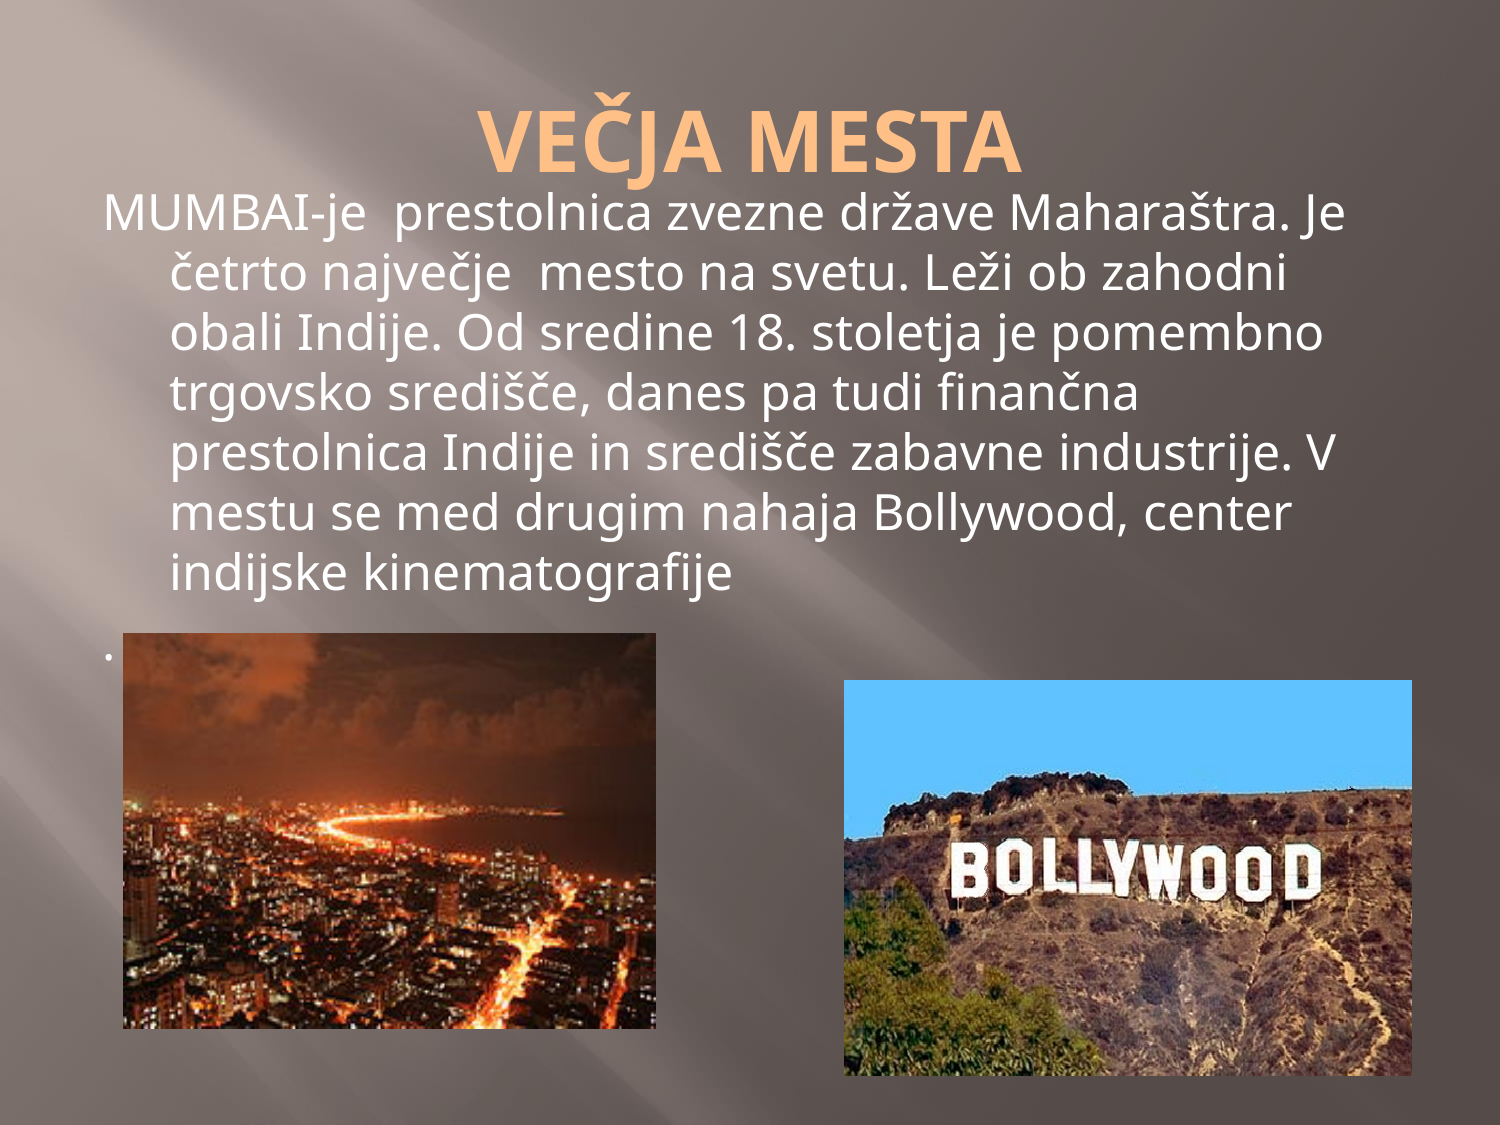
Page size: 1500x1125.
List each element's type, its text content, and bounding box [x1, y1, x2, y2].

list MUMBAI-je prestolnica zvezne države Maharaštra. Je četrto največje mesto na svetu. Leži ob zahodni obali Indije. Od sredine 18. stoletja je pomembno trgovsko središče, danes pa tudi finančna prestolnica Indije in središče zabavne industrije. V mestu se med drugim nahaja Bollywood, center indijske kinematografije . [64, 172, 1425, 1035]
title VEČJA MESTA [75, 45, 1425, 172]
picture [0, 0, 1500, 1125]
